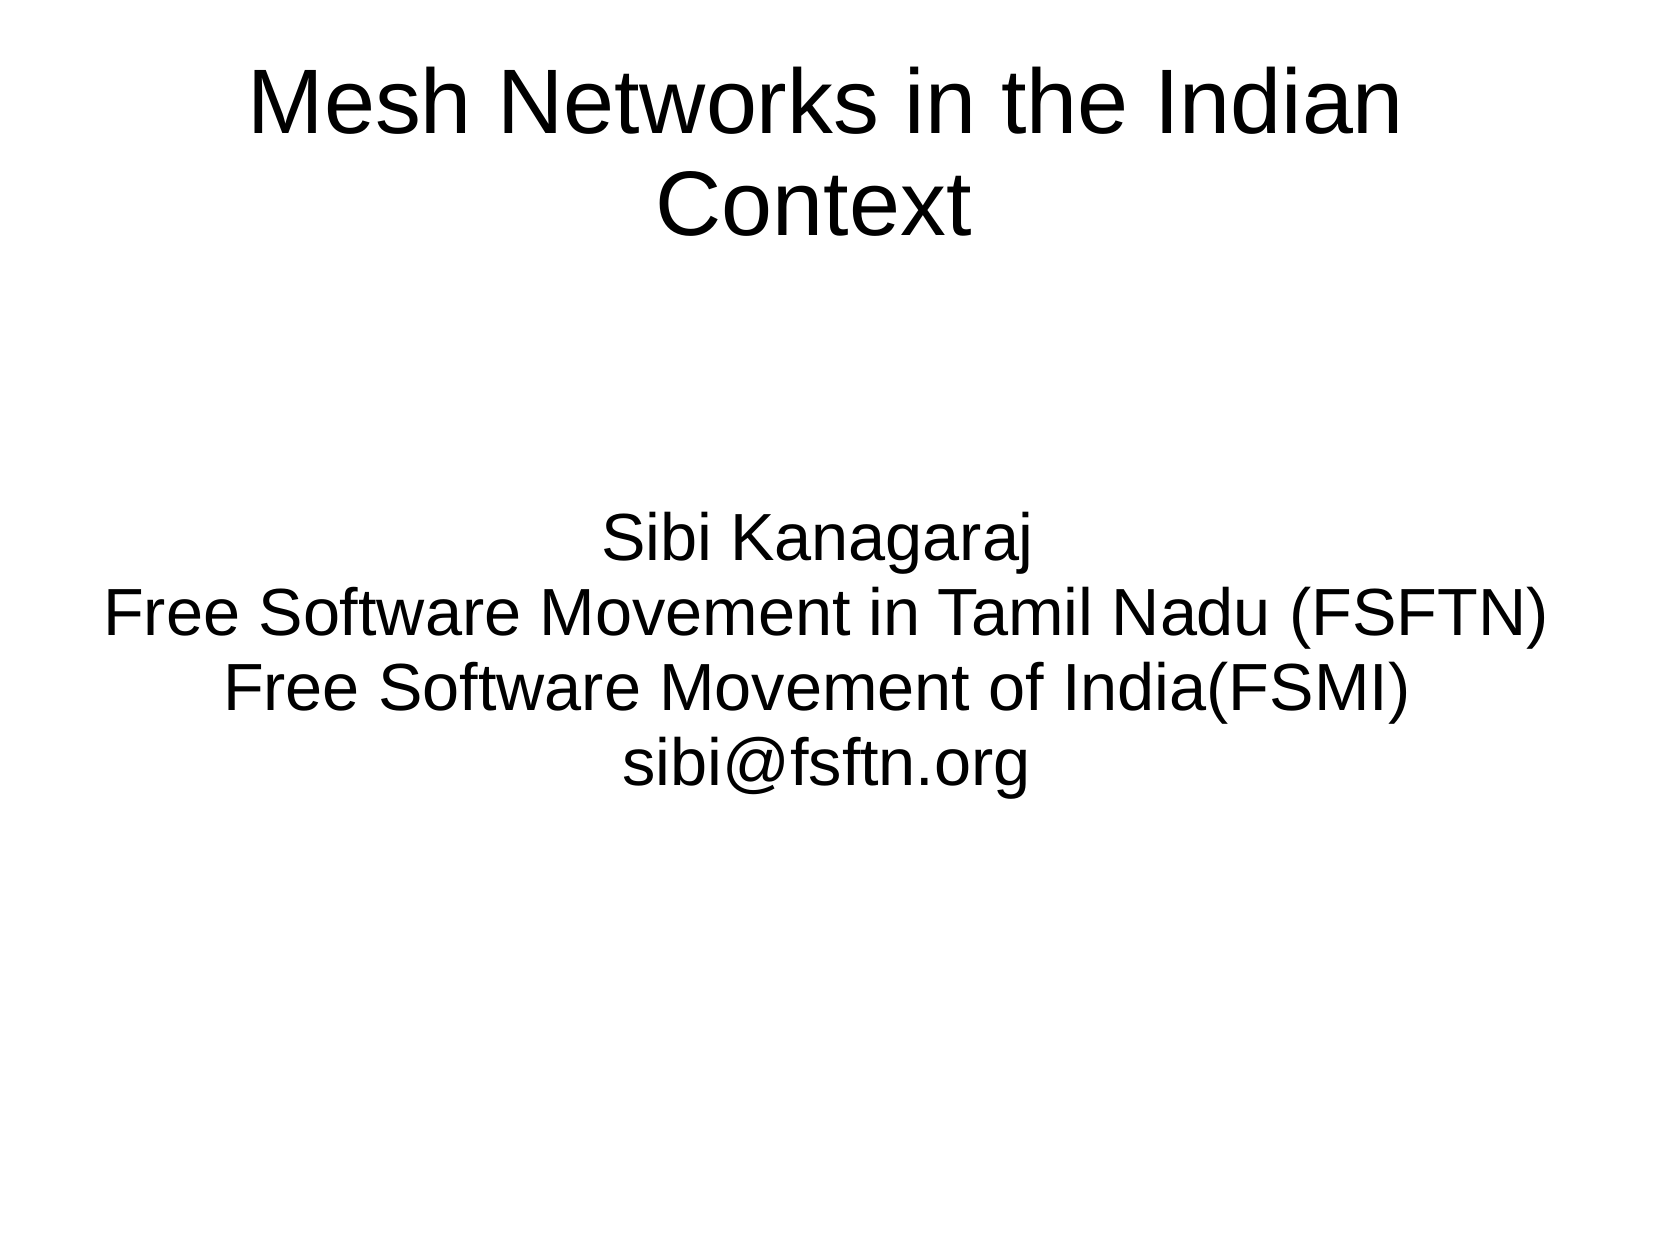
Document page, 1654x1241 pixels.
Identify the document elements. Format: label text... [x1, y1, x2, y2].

title Mesh Networks in the Indian Context [82, 49, 1571, 257]
subtitle Sibi Kanagaraj Free Software Movement in Tamil Nadu (FSFTN) Free Software Movement of India(FSMI) sibi@fsftn.org [82, 290, 1571, 1010]
